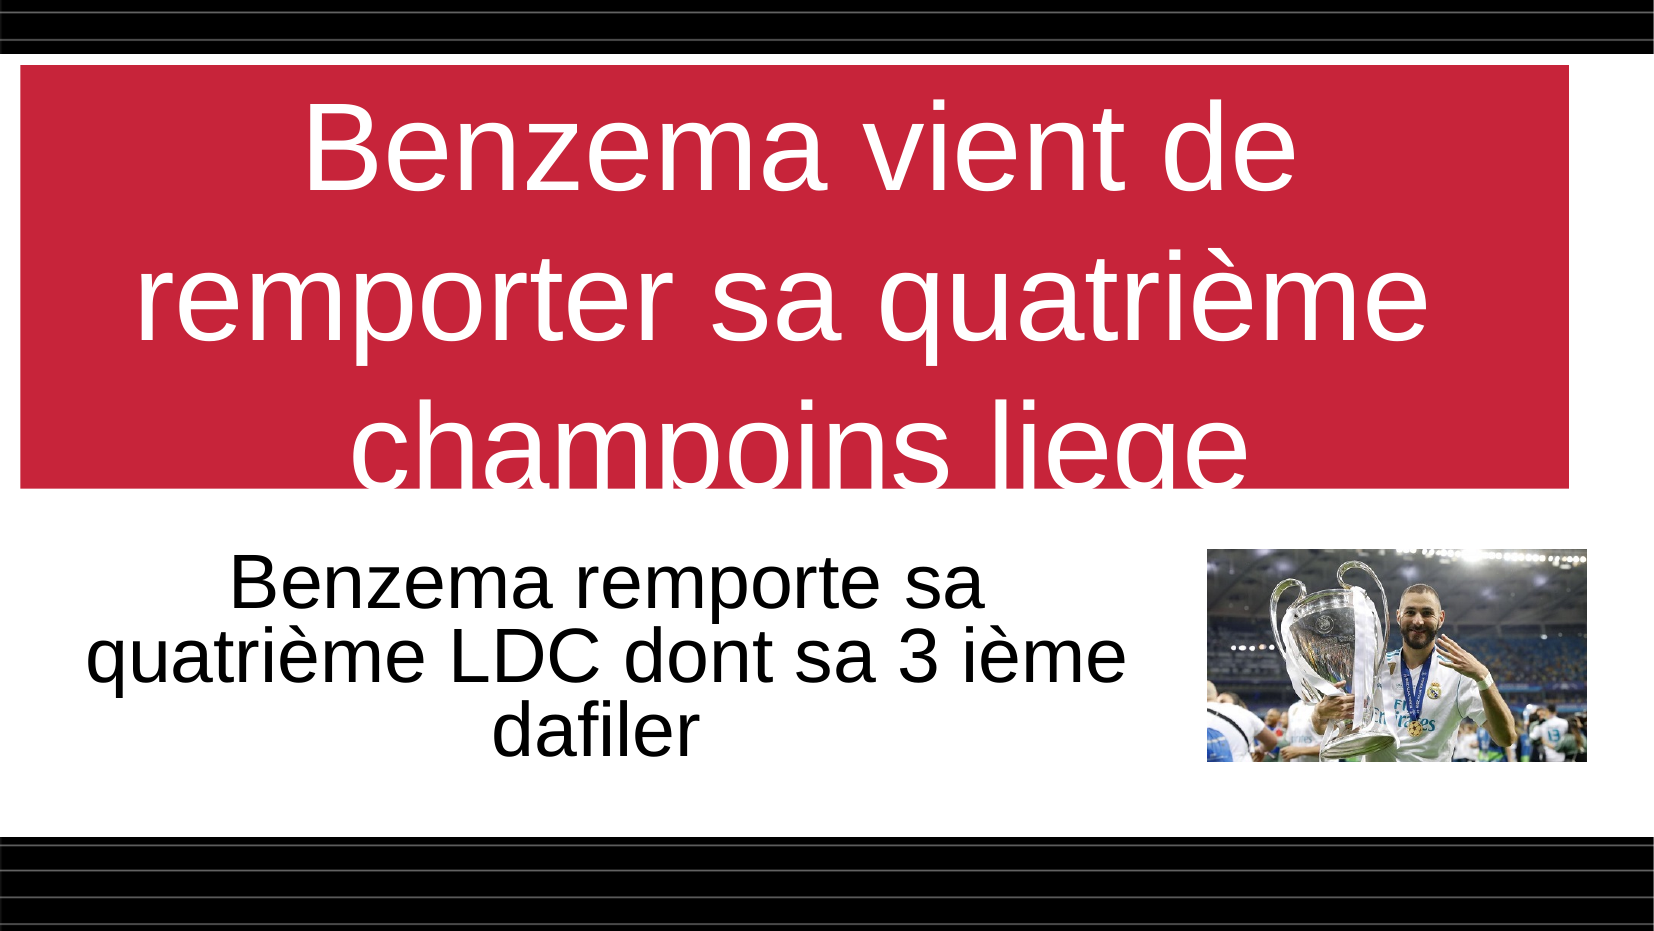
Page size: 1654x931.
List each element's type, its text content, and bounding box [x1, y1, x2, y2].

title Benzema vient de remporter sa quatrième champoins liege [20, 65, 1569, 489]
picture [1207, 549, 1587, 762]
subtitle Benzema remporte sa quatrième LDC dont sa 3 ième dafiler [51, 549, 1164, 775]
